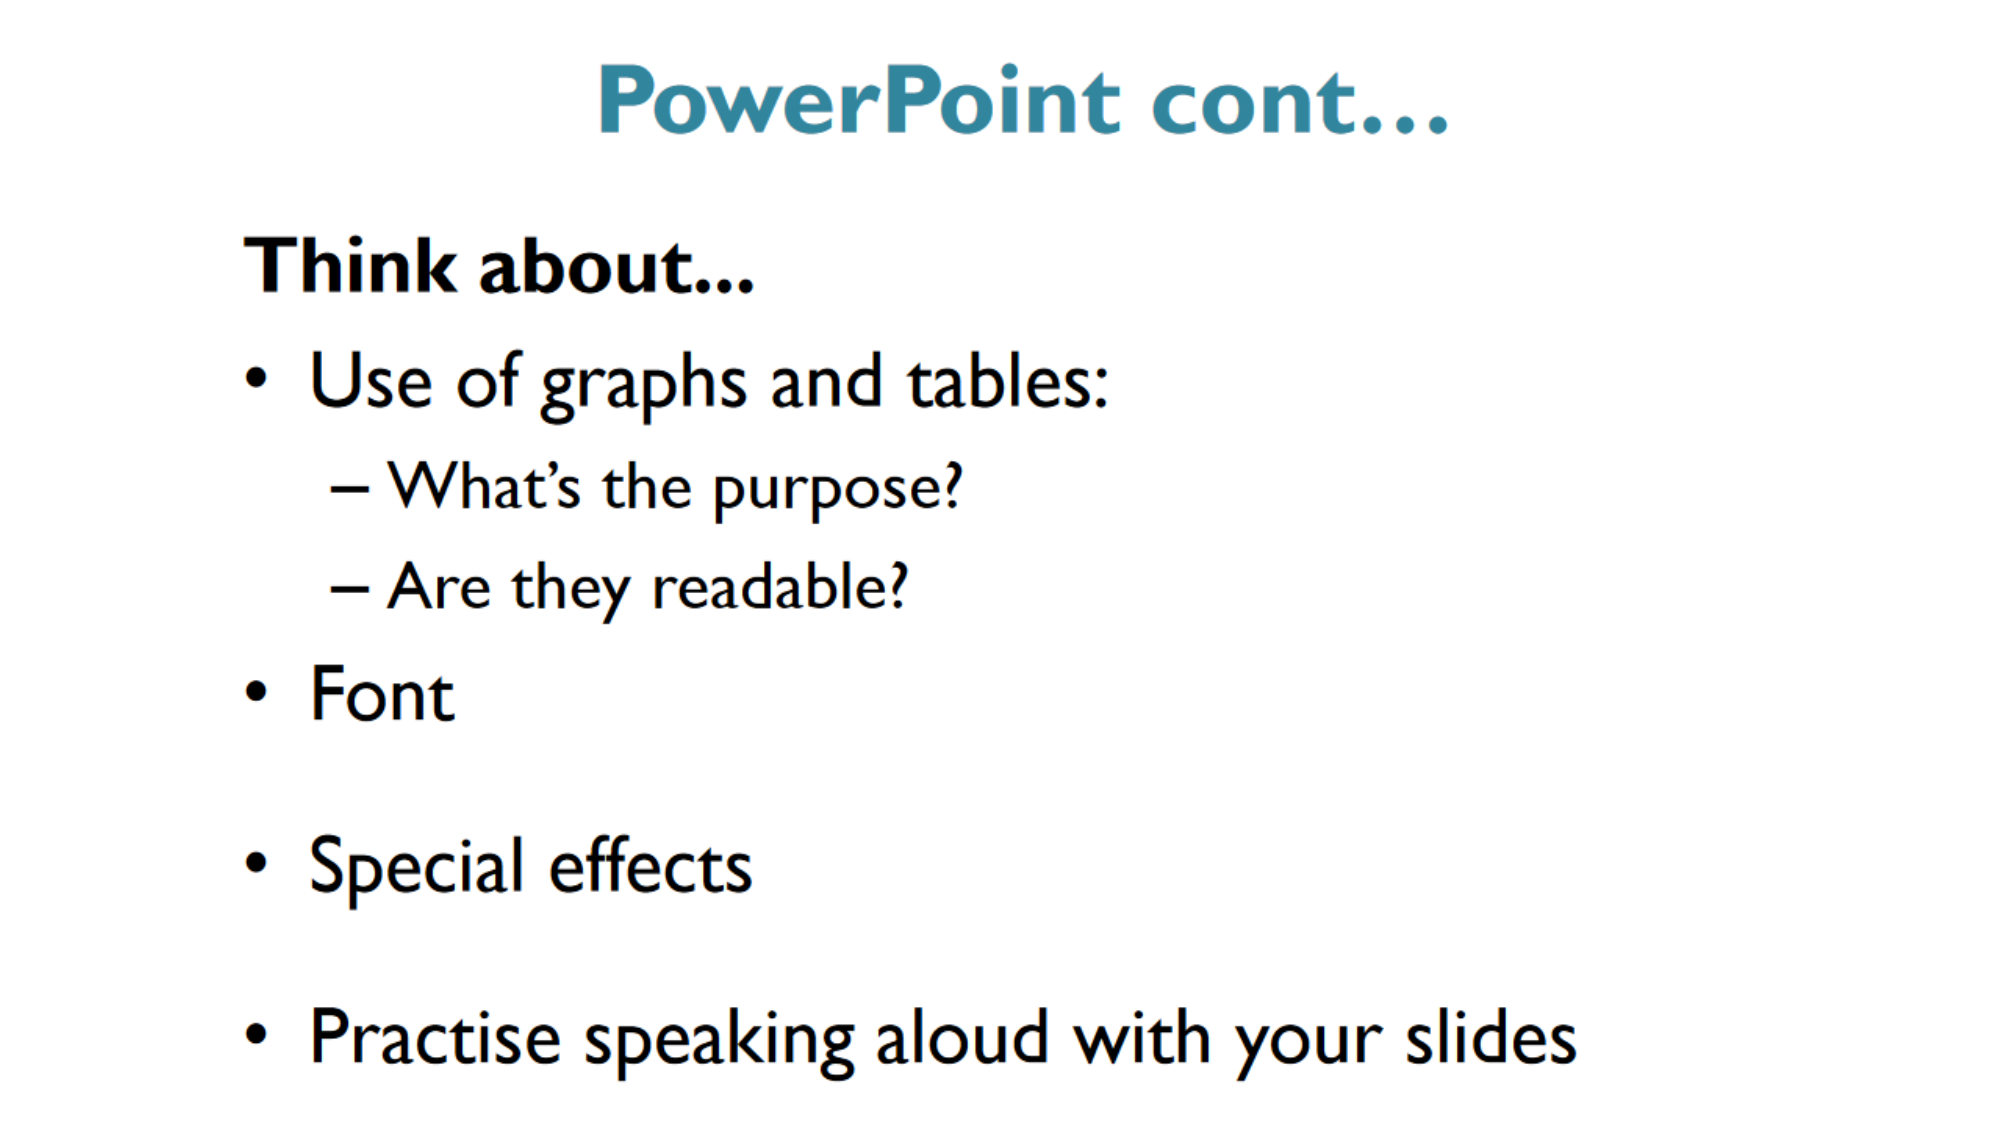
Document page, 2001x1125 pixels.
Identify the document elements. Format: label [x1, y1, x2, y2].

picture [200, 11, 1800, 1114]
